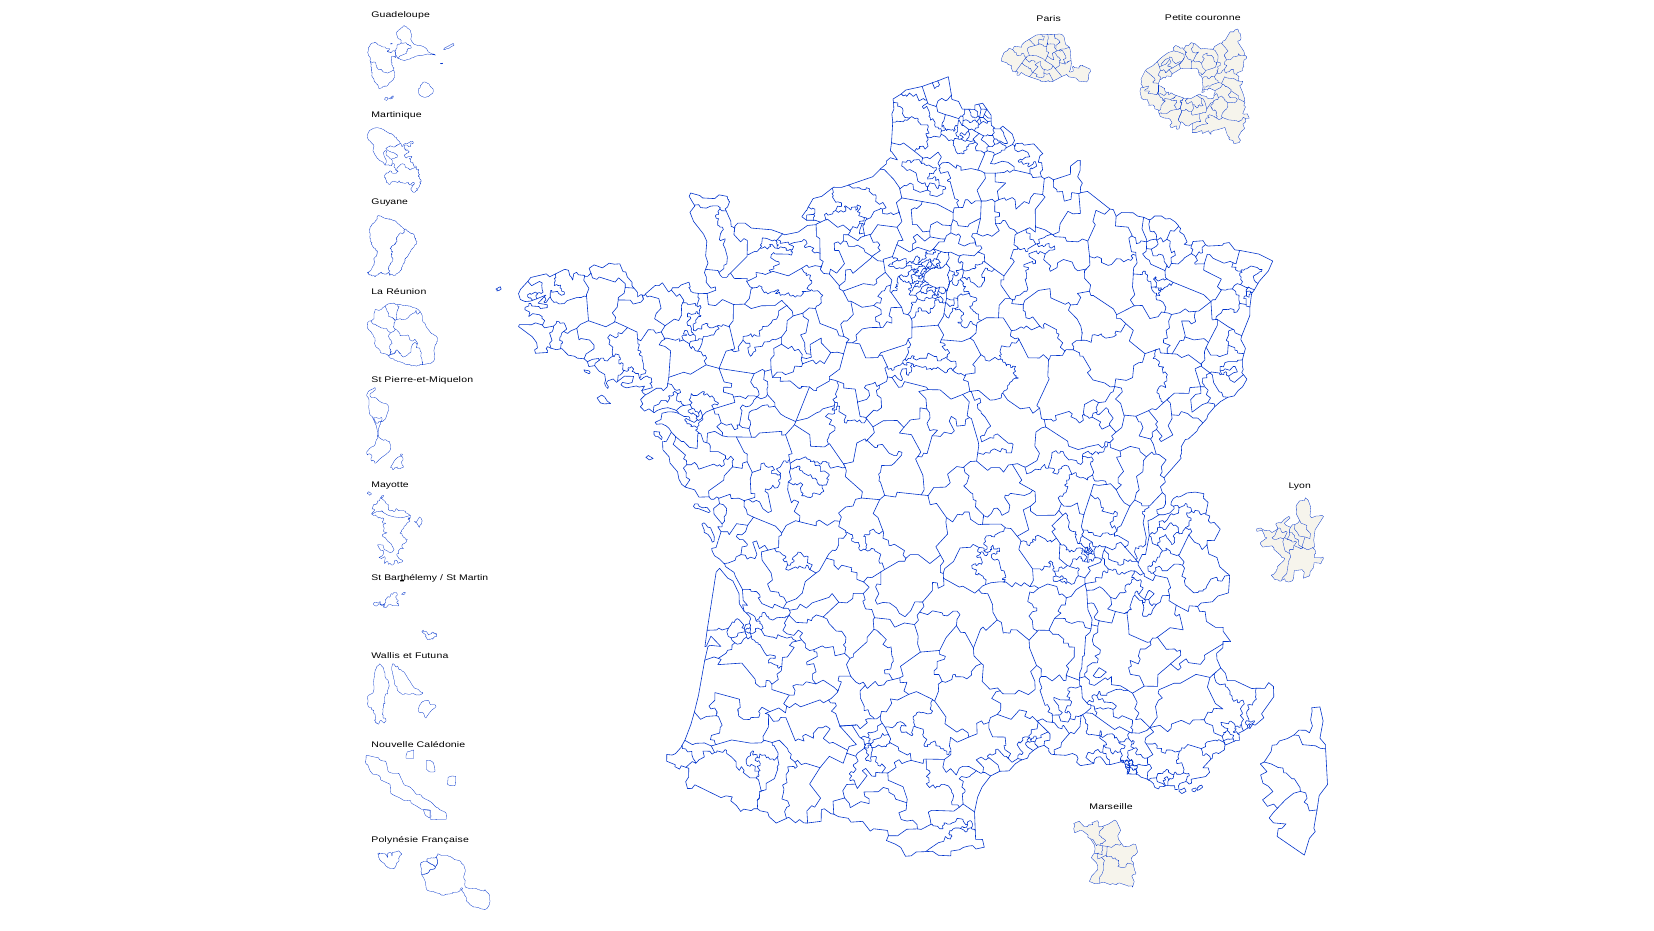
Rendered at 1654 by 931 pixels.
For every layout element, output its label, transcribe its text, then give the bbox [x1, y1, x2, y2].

text_box Guadeloupe [371, 9, 430, 19]
text_box [367, 438, 390, 462]
text_box [367, 215, 418, 277]
text_box Marseille [1089, 801, 1132, 812]
text_box [385, 593, 398, 607]
text_box [419, 701, 435, 717]
text_box Guyane [371, 197, 409, 207]
text_box Martinique [371, 109, 421, 120]
text_box [367, 303, 438, 367]
text_box [366, 756, 446, 819]
text_box [424, 632, 436, 639]
text_box La Réunion [371, 287, 426, 297]
text_box [367, 25, 436, 89]
text_box Paris [1036, 14, 1061, 24]
text_box [368, 389, 388, 419]
text_box [427, 761, 434, 771]
text_box St Pierre-et-Miquelon [371, 374, 472, 385]
text_box [407, 751, 413, 758]
text_box Mayotte [371, 480, 409, 490]
text_box [367, 127, 422, 193]
text_box Nouvelle Calédonie [371, 739, 464, 750]
text_box [371, 495, 411, 566]
text_box [448, 777, 455, 785]
text_box [985, 110, 992, 121]
text_box Petite couronne [1164, 13, 1240, 23]
text_box Polynésie Française [371, 834, 467, 844]
text_box [420, 853, 491, 910]
text_box St Barthélemy / St Martin [371, 573, 490, 583]
text_box [518, 76, 1274, 857]
text_box [1001, 34, 1091, 82]
text_box Lyon [1288, 481, 1311, 491]
text_box Wallis et Futuna [371, 651, 447, 661]
text_box [368, 665, 388, 722]
text_box [1260, 706, 1328, 856]
text_box [419, 83, 433, 97]
text_box [379, 852, 400, 868]
text_box [1256, 497, 1324, 583]
text_box [1073, 820, 1138, 888]
text_box [1139, 29, 1250, 144]
text_box [392, 457, 403, 468]
text_box [392, 665, 421, 694]
